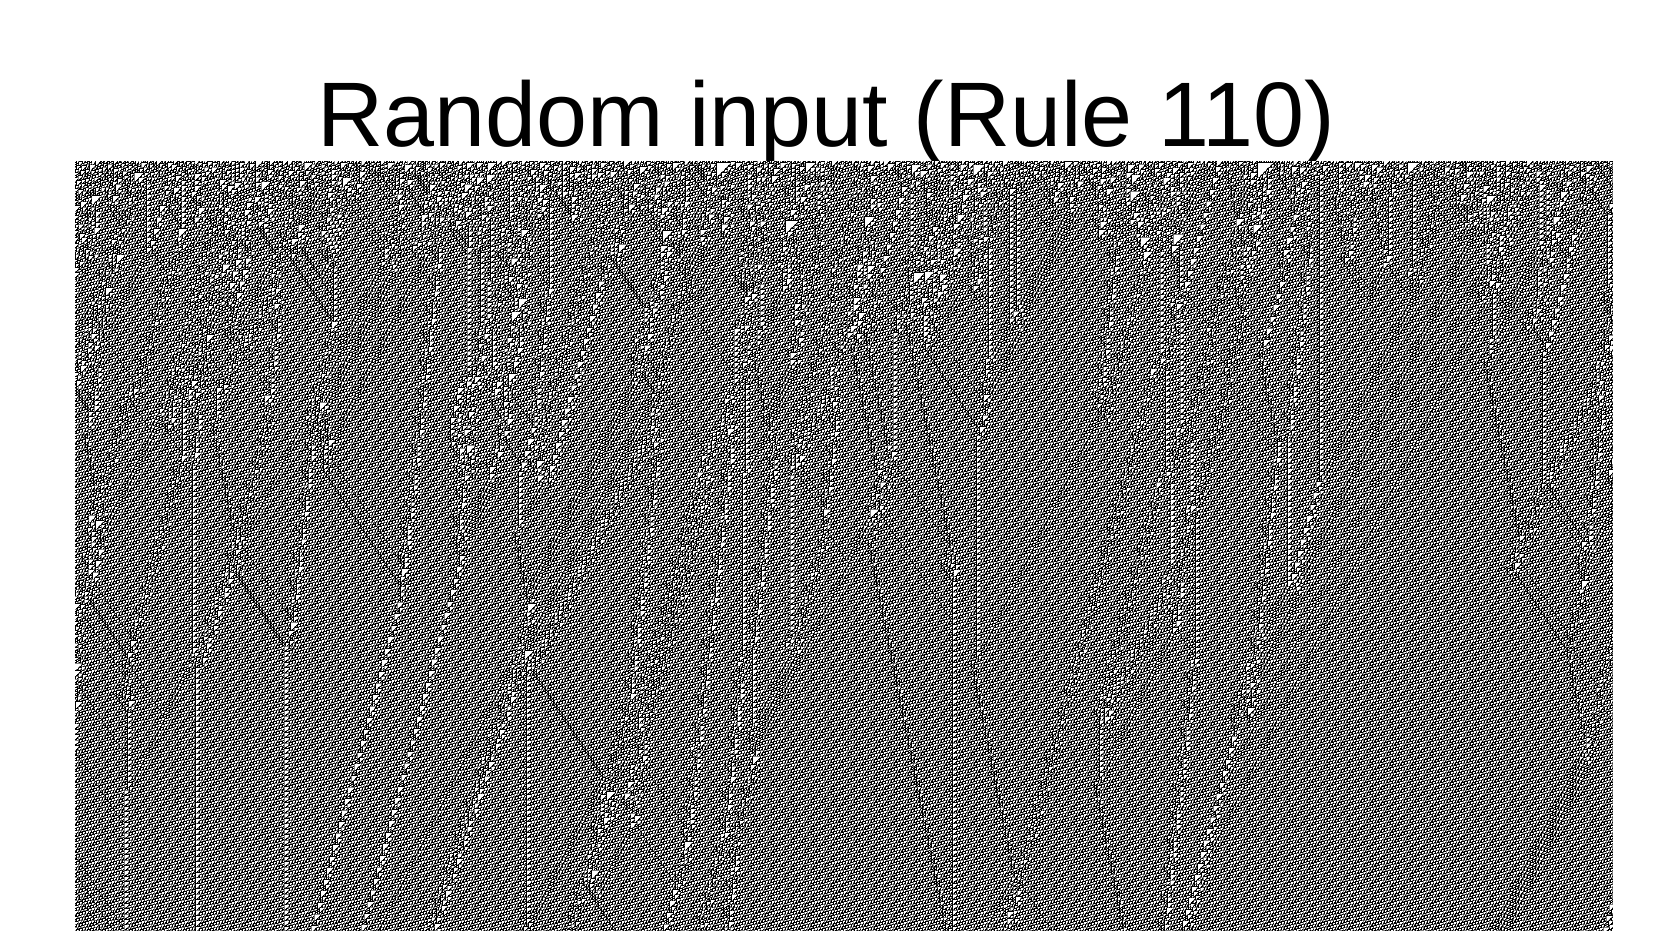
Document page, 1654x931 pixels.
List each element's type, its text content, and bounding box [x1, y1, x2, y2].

title Random input (Rule 110) [82, 37, 1571, 161]
picture [75, 161, 1613, 931]
